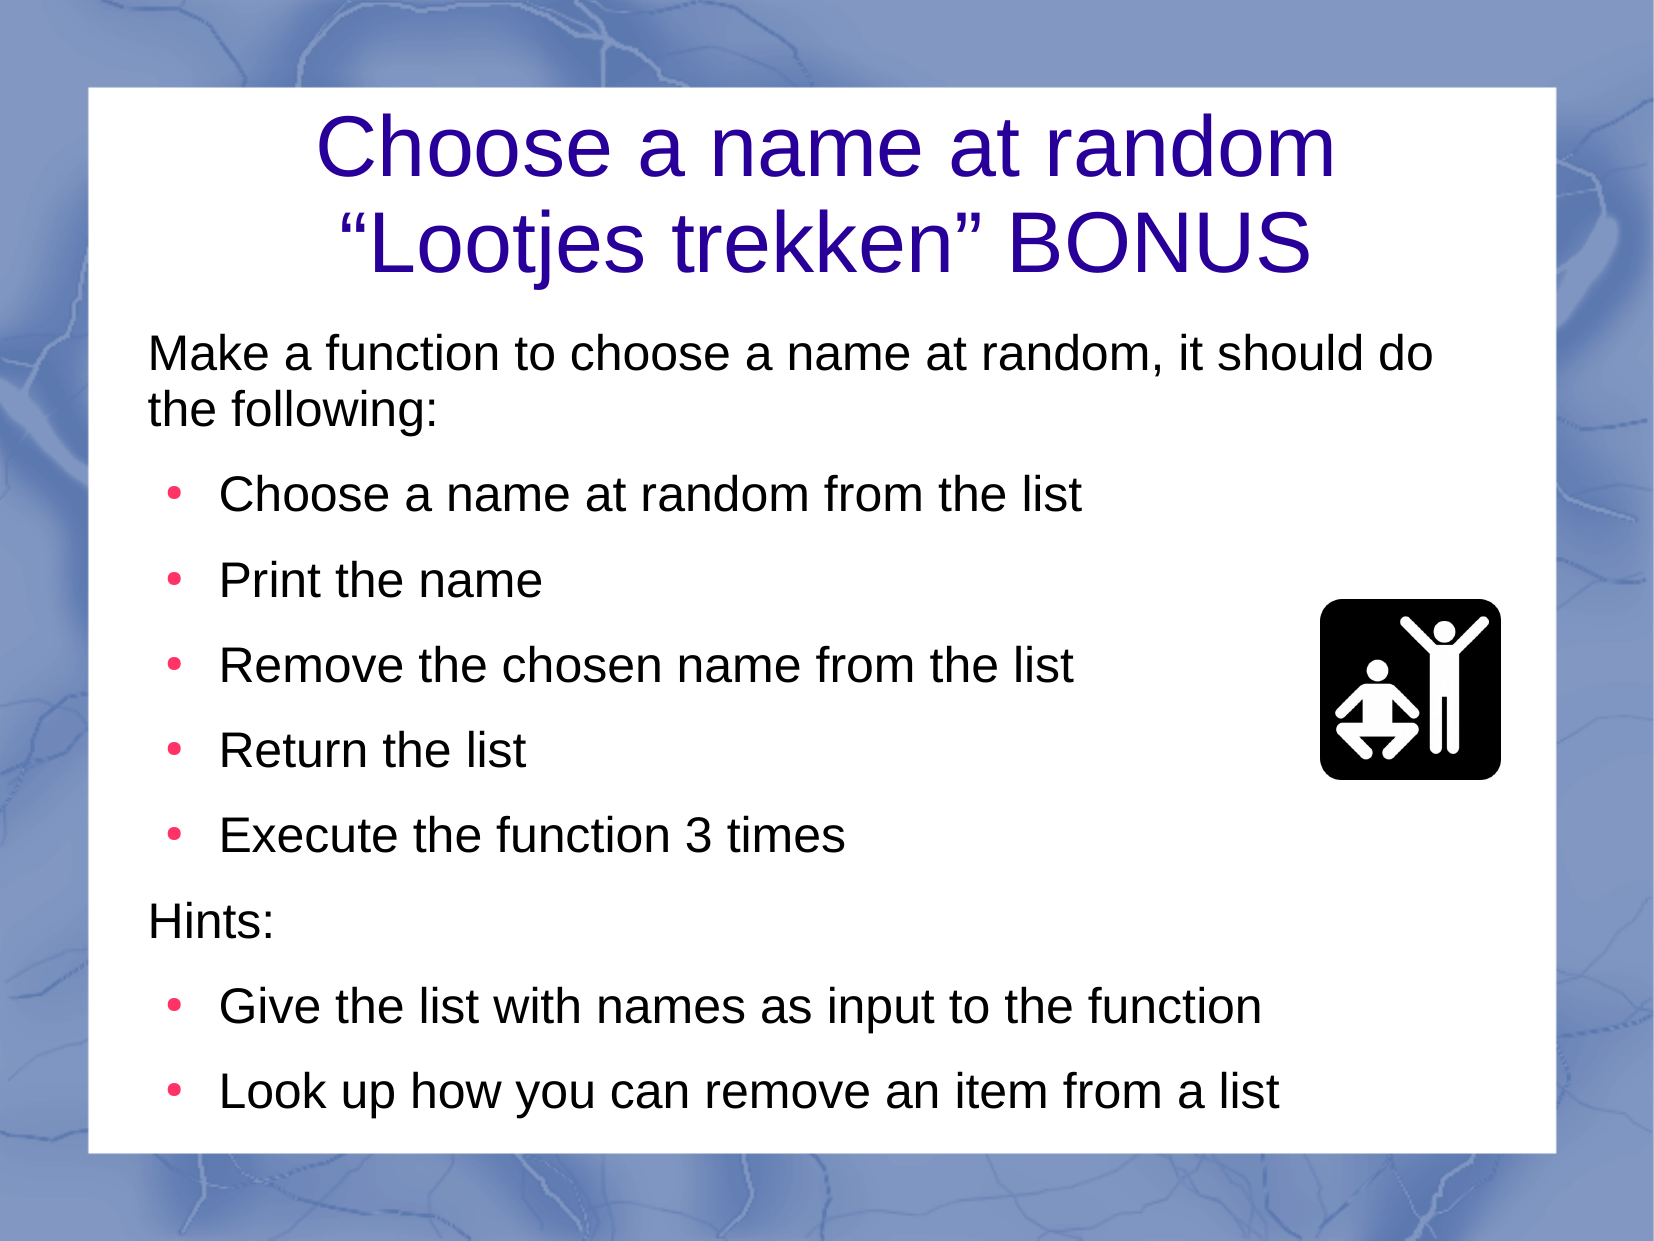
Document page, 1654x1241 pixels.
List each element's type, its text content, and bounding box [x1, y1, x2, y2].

title Choose a name at random “Lootjes trekken” BONUS [118, 90, 1536, 298]
list Make a function to choose a name at random, it should do the following: Choose a name at random from the list Print the name Remove the chosen name from the list Return the list Execute the function 3 times Hints: Give the list with names as input to the function Look up how you can remove an item from a list [147, 325, 1506, 1120]
picture [0, 0, 1654, 1241]
